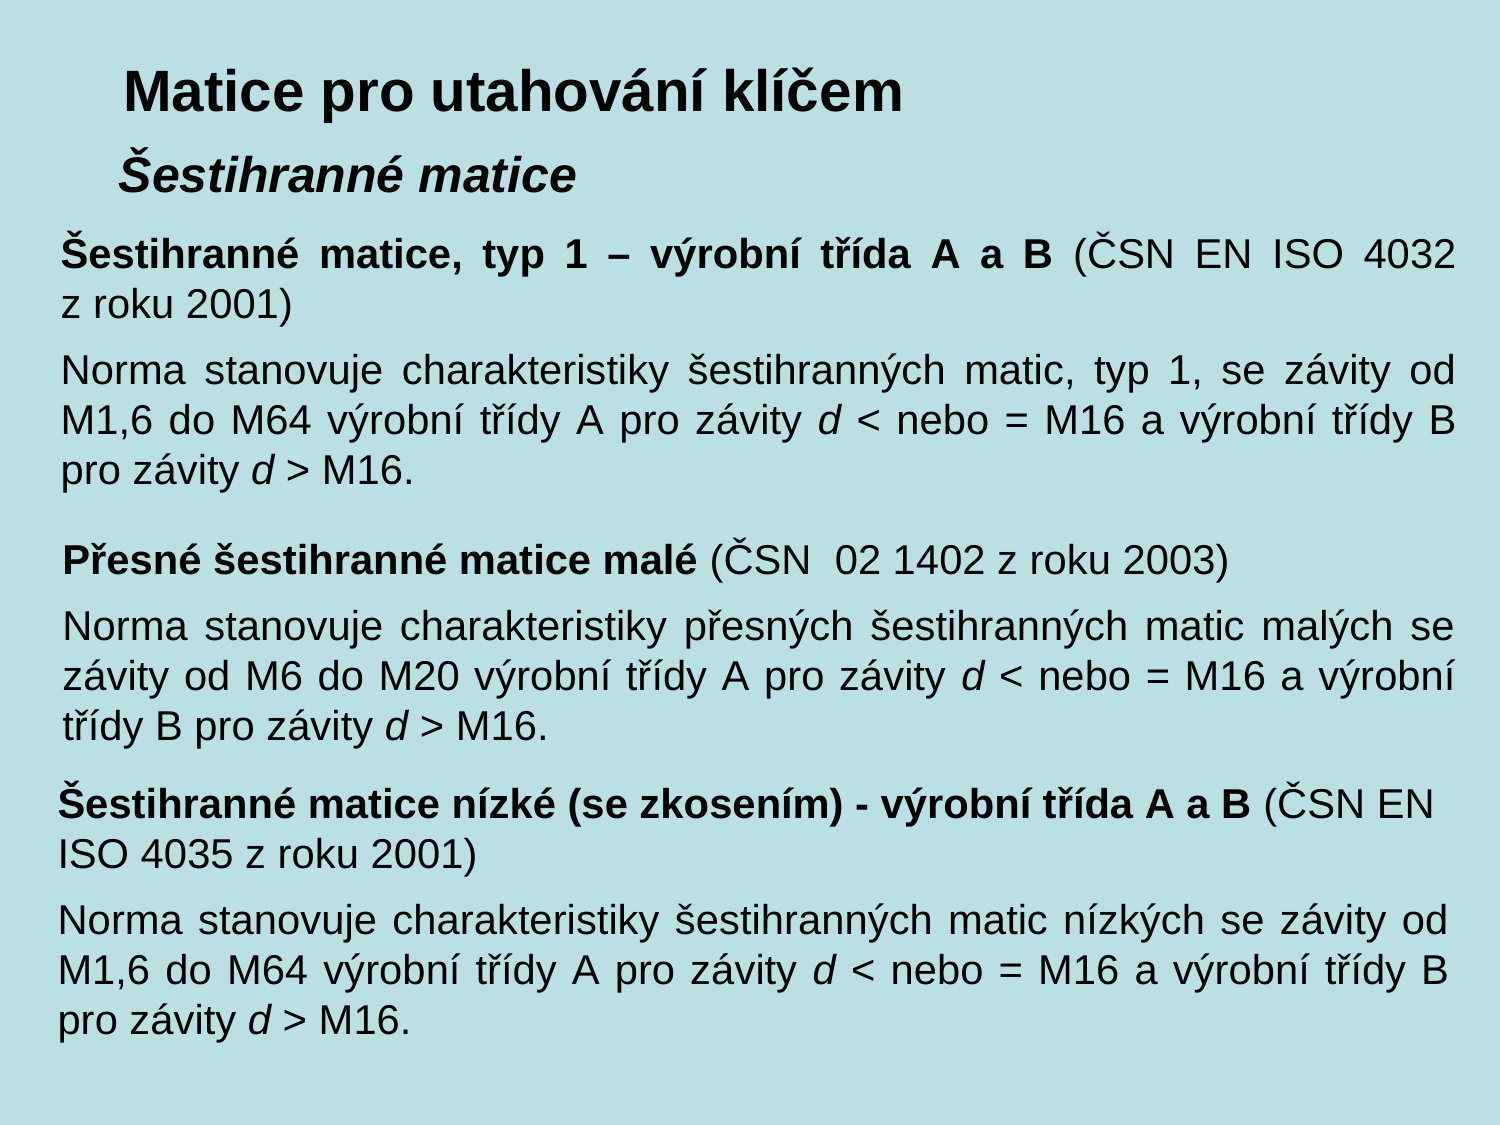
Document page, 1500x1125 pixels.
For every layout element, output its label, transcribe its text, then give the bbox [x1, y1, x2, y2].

text_box Šestihranné matice nízké (se zkosením) - výrobní třída A a B (ČSN EN ISO 4035 z roku 2001) Norma stanovuje charakteristiky šestihranných matic nízkých se závity od M1,6 do M64 výrobní třídy A pro závity d < nebo = M16 a výrobní třídy B pro závity d > M16. [42, 769, 1465, 1051]
text_box Matice pro utahování klíčem [108, 45, 1040, 132]
text_box Šestihranné matice [104, 134, 598, 211]
text_box Přesné šestihranné matice malé (ČSN 02 1402 z roku 2003) Norma stanovuje charakteristiky přesných šestihranných matic malých se závity od M6 do M20 výrobní třídy A pro závity d < nebo = M16 a výrobní třídy B pro závity d > M16. [47, 525, 1471, 757]
text_box Šestihranné matice, typ 1 – výrobní třída A a B (ČSN EN ISO 4032 z roku 2001) Norma stanovuje charakteristiky šestihranných matic, typ 1, se závity od M1,6 do M64 výrobní třídy A pro závity d < nebo = M16 a výrobní třídy B pro závity d > M16. [45, 219, 1472, 501]
